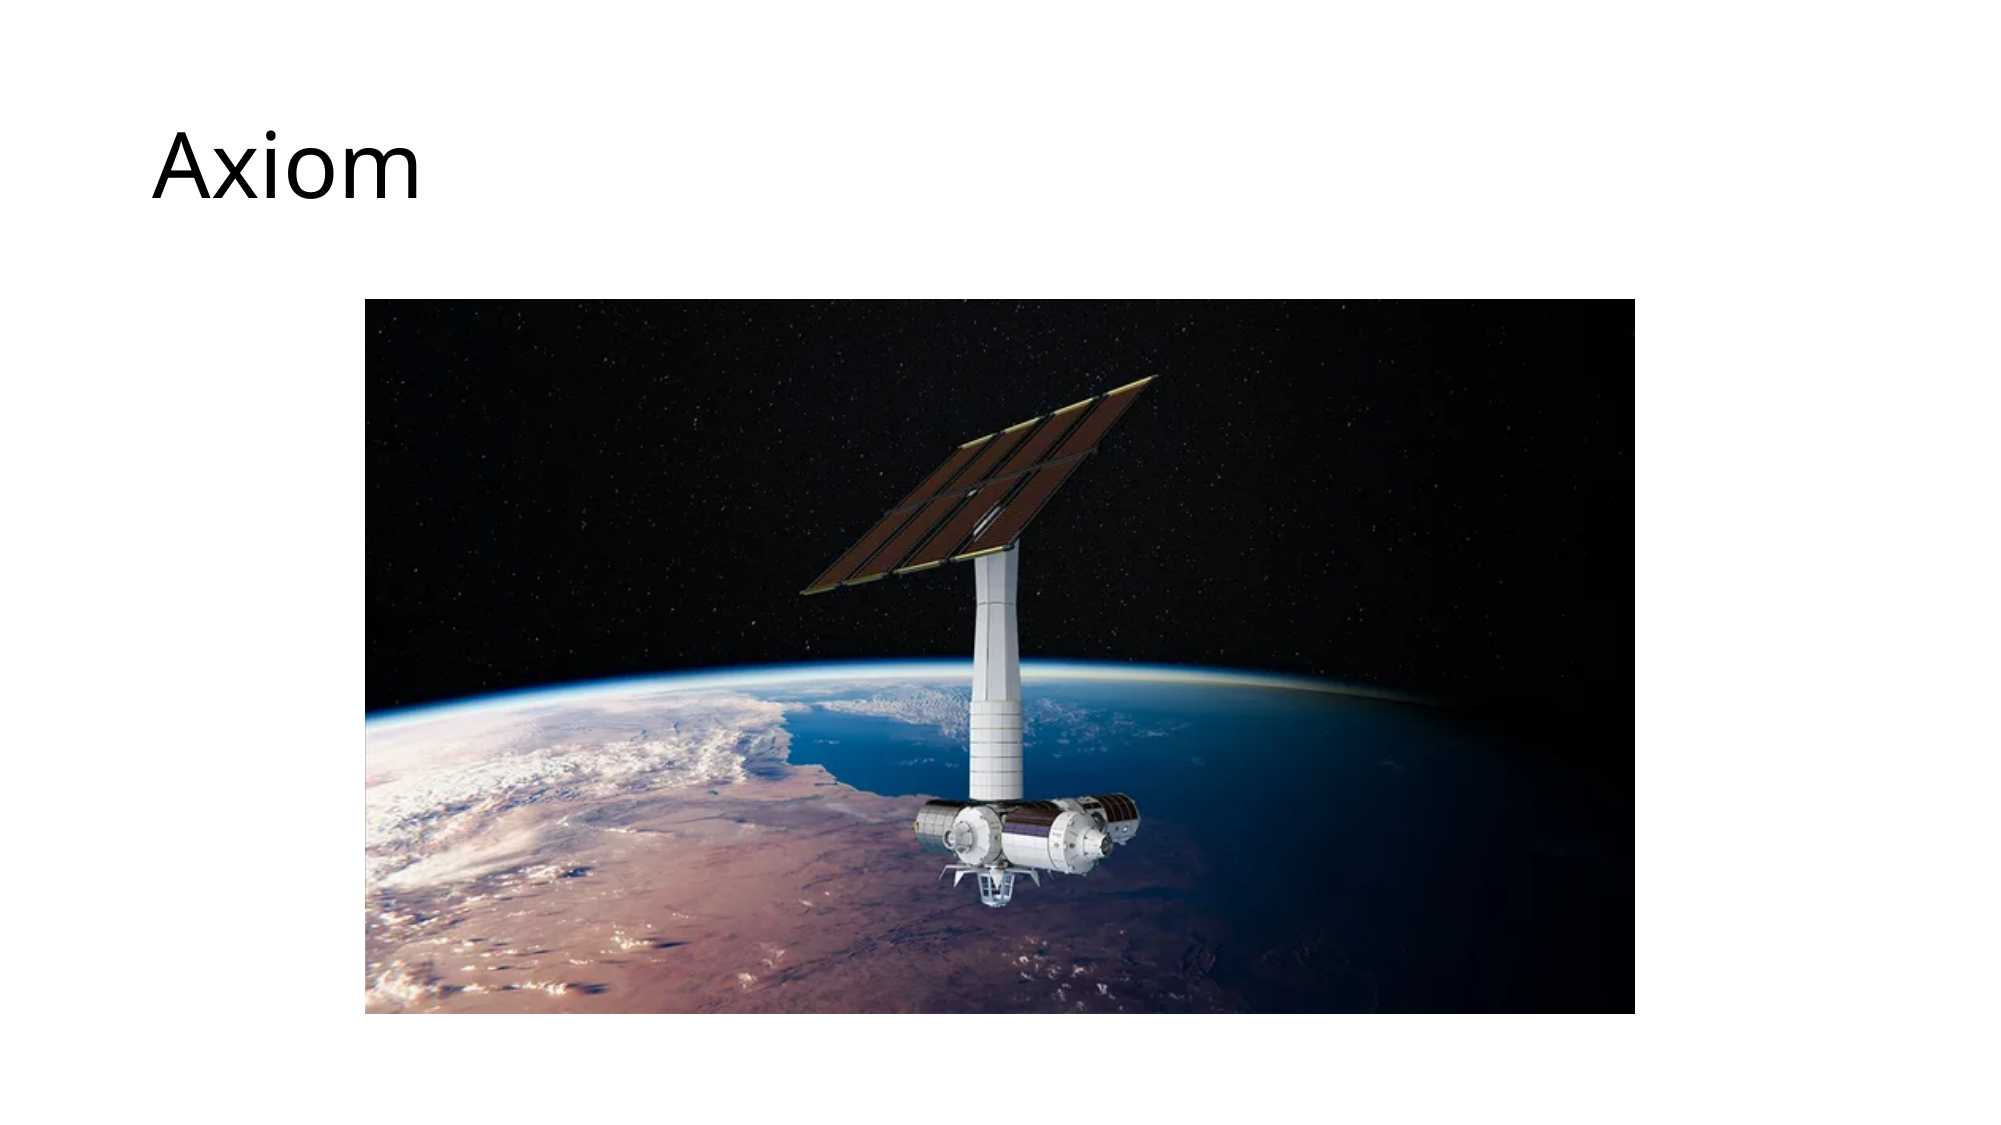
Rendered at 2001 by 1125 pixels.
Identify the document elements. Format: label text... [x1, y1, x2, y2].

title Axiom [137, 59, 1863, 278]
picture [365, 299, 1635, 1014]
